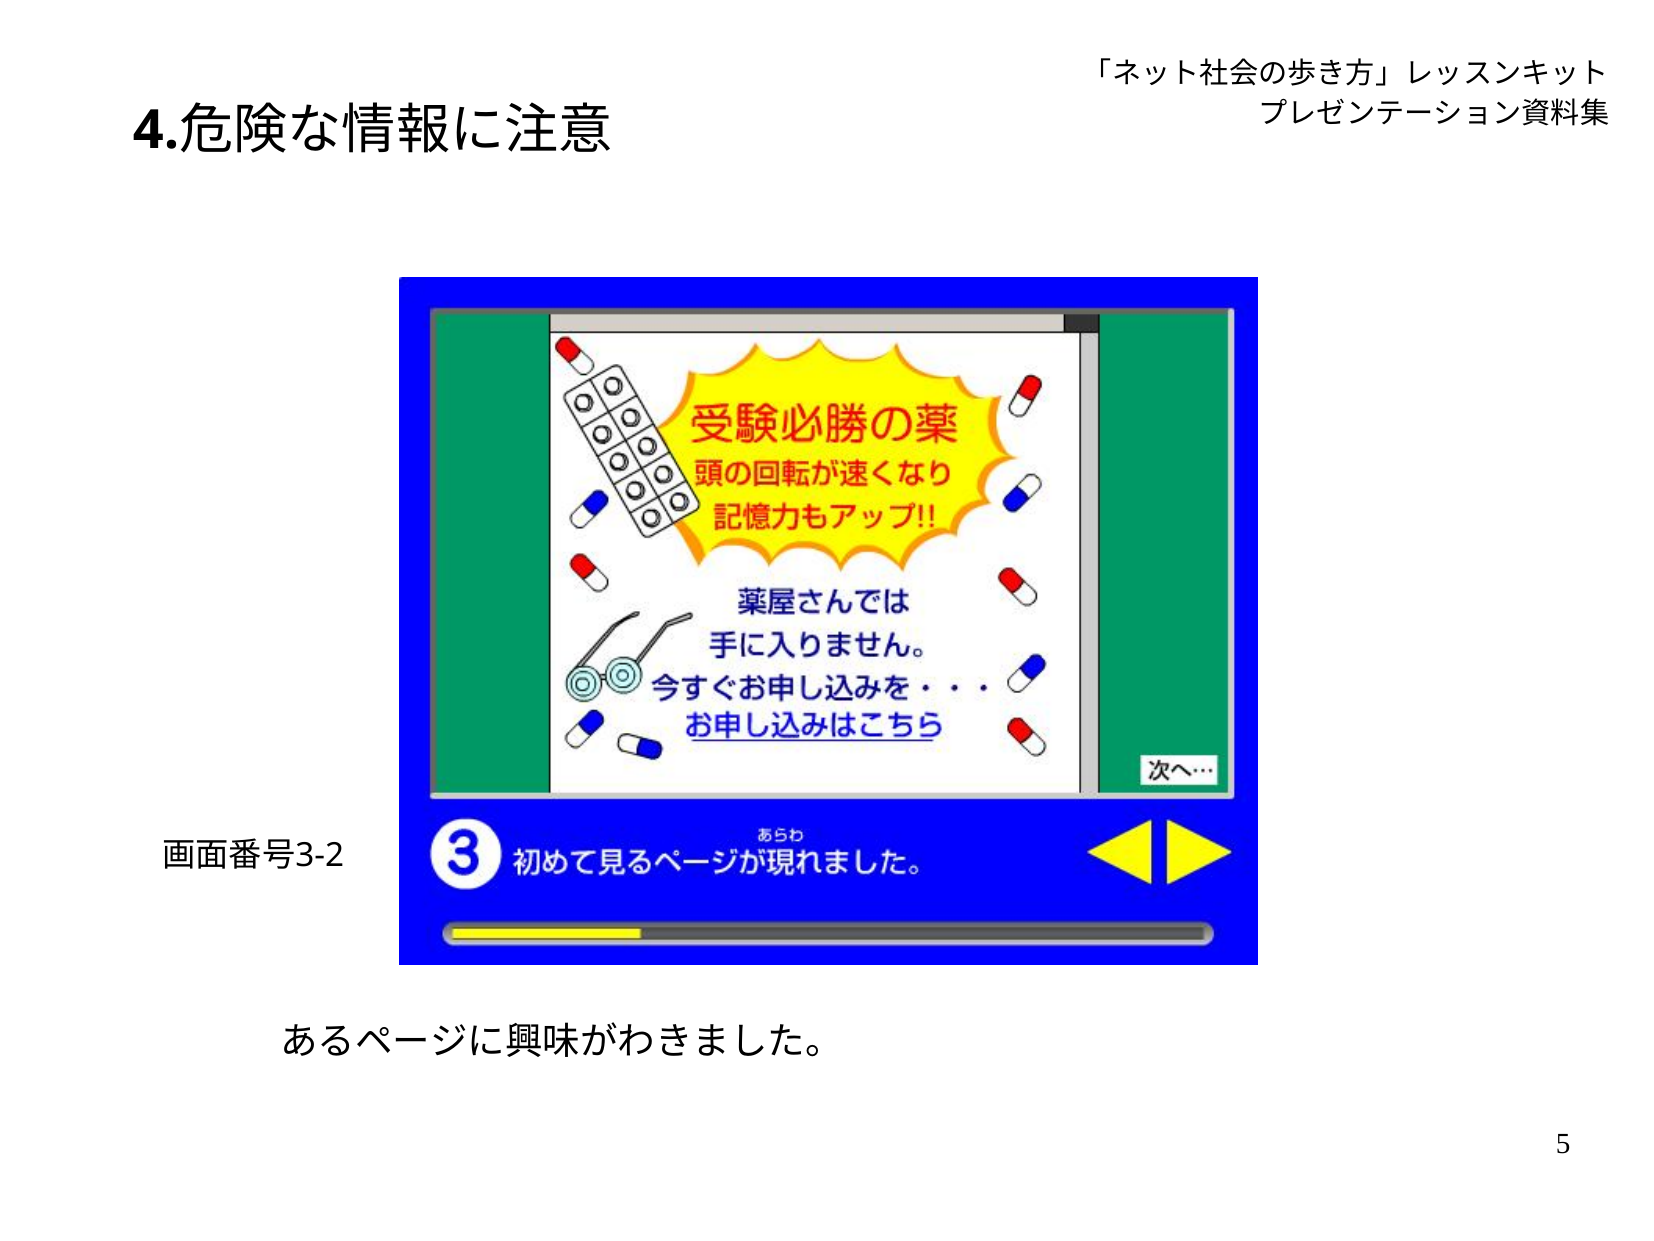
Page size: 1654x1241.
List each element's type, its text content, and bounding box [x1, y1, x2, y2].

text_box 4.危険な情報に注意 [118, 88, 1093, 169]
text_box 「ネット社会の歩き方」レッスンキット プレゼンテーション資料集 [1062, 44, 1625, 139]
text_box 画面番号3-2 [147, 826, 384, 882]
text_box あるページに興味がわきました。 [265, 1003, 1447, 1128]
picture [399, 277, 1258, 965]
